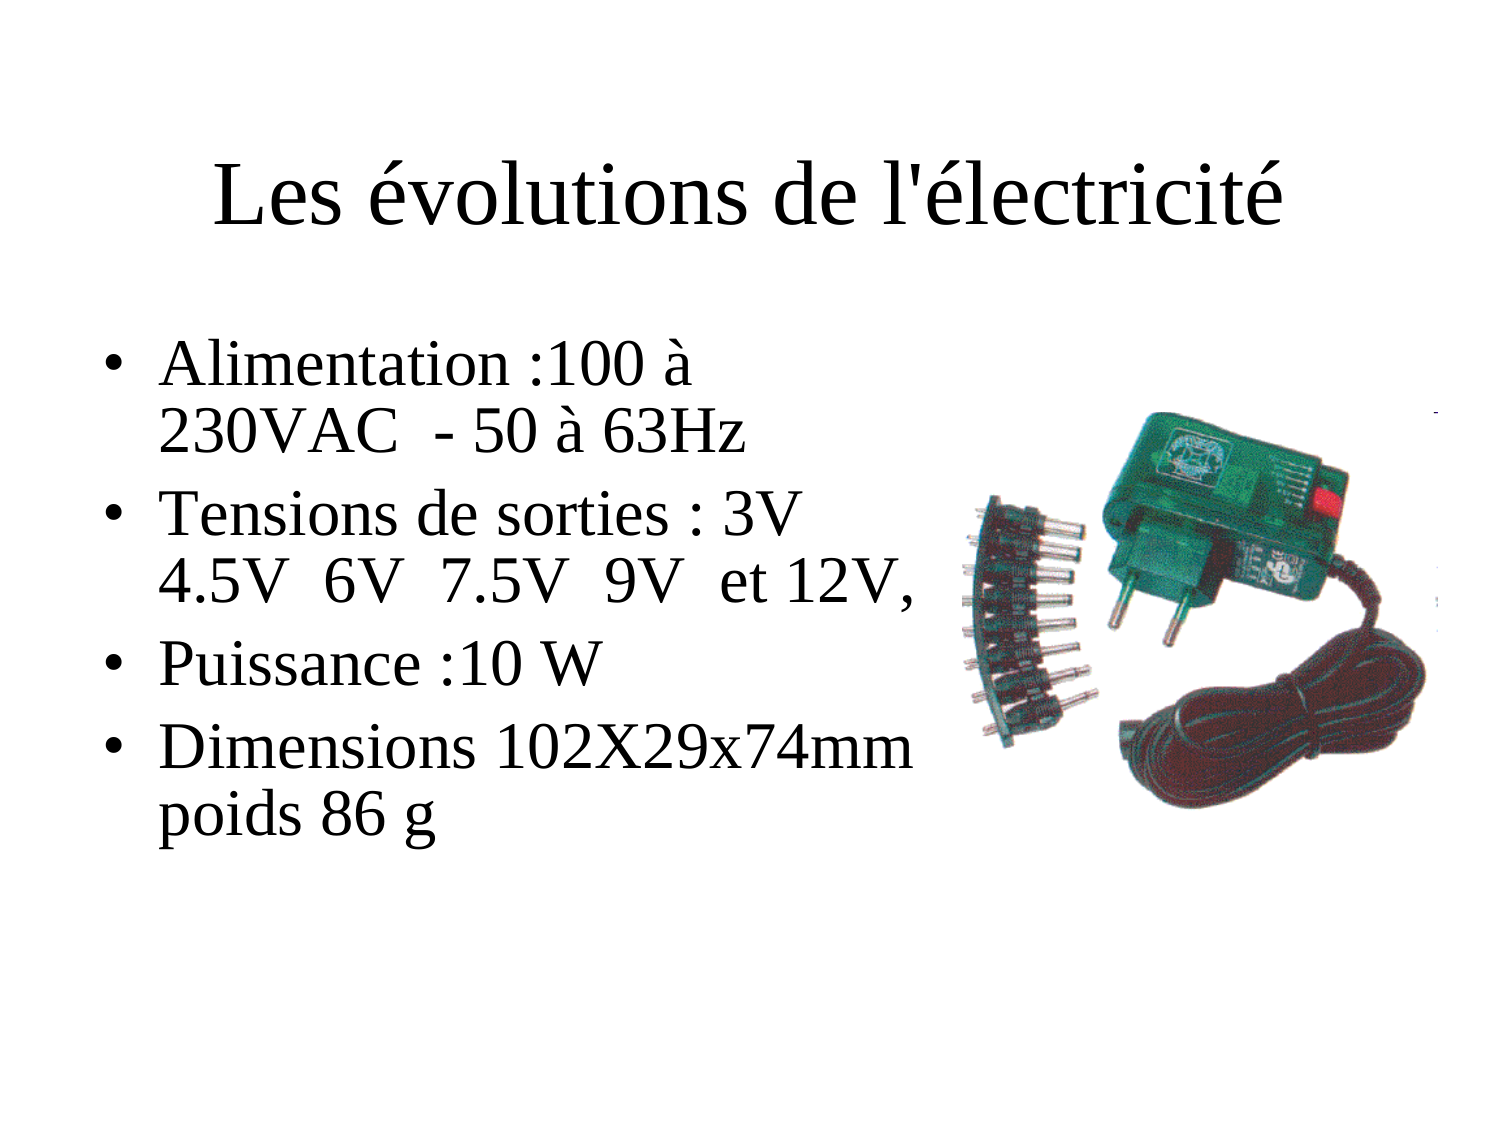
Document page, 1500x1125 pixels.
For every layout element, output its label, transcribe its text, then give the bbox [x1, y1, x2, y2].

list Alimentation :100 à 230VAC - 50 à 63Hz Tensions de sorties : 3V 4.5V 6V 7.5V 9V et 12V, Puissance :10 W Dimensions 102X29x74mm poids 86 g [87, 324, 950, 1026]
title Les évolutions de l'électricité [112, 99, 1388, 288]
picture [962, 412, 1438, 813]
